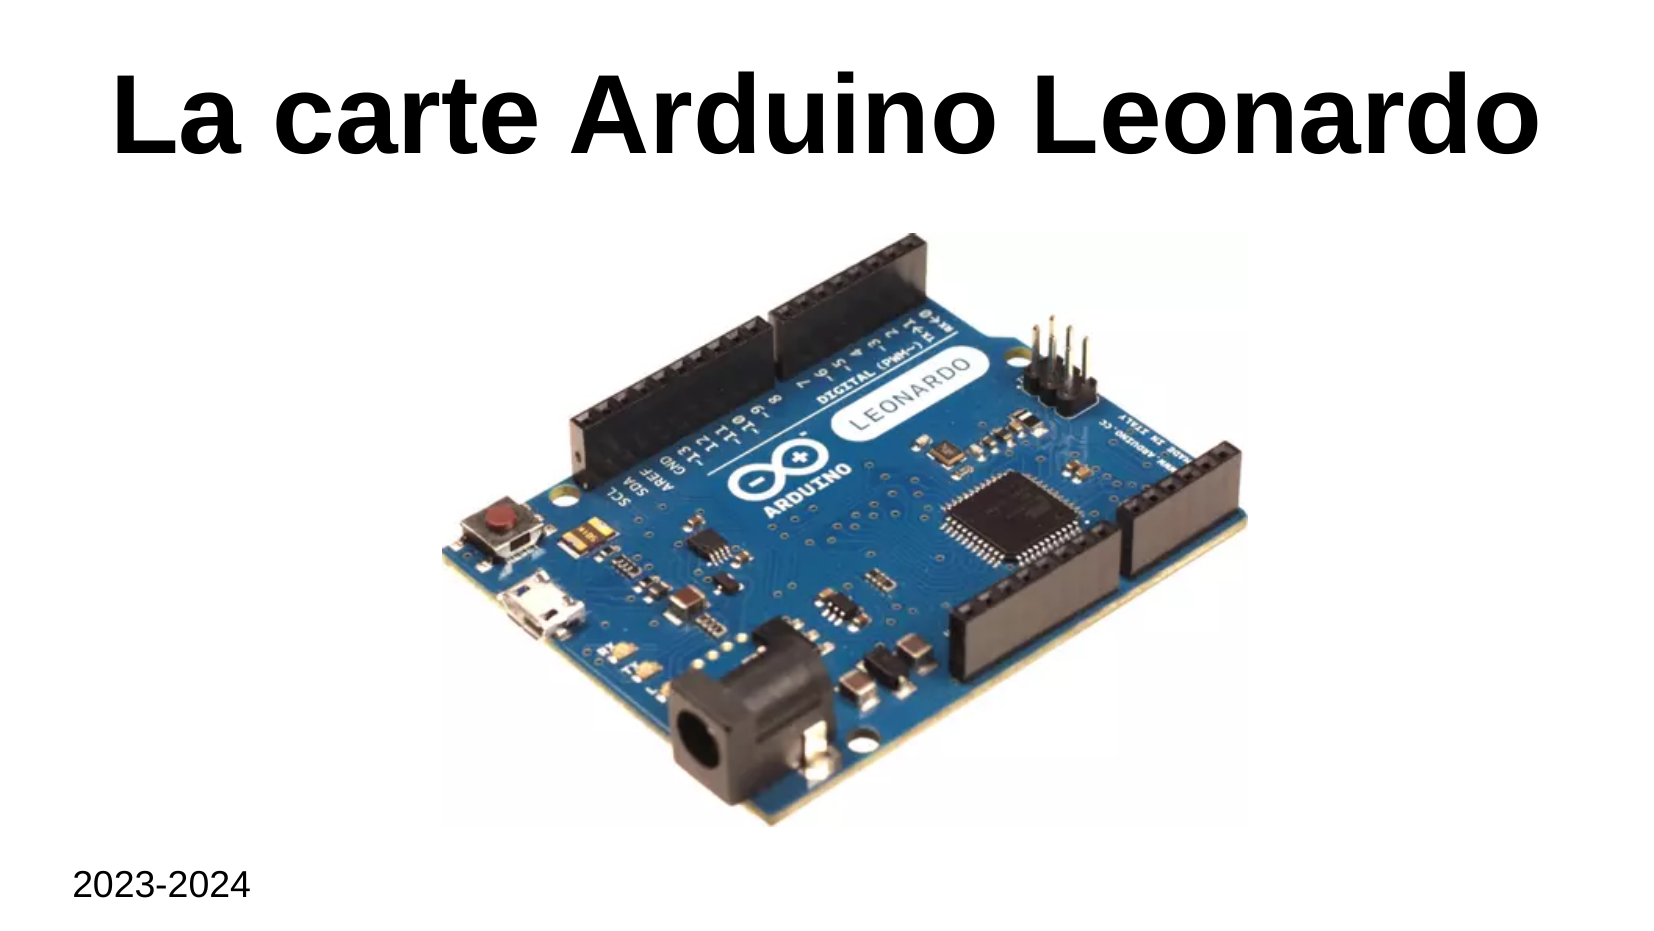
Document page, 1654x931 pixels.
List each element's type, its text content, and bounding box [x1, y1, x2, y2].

text_box 2023-2024 [57, 856, 266, 914]
picture [442, 233, 1248, 827]
title La carte Arduino Leonardo [82, 37, 1571, 193]
